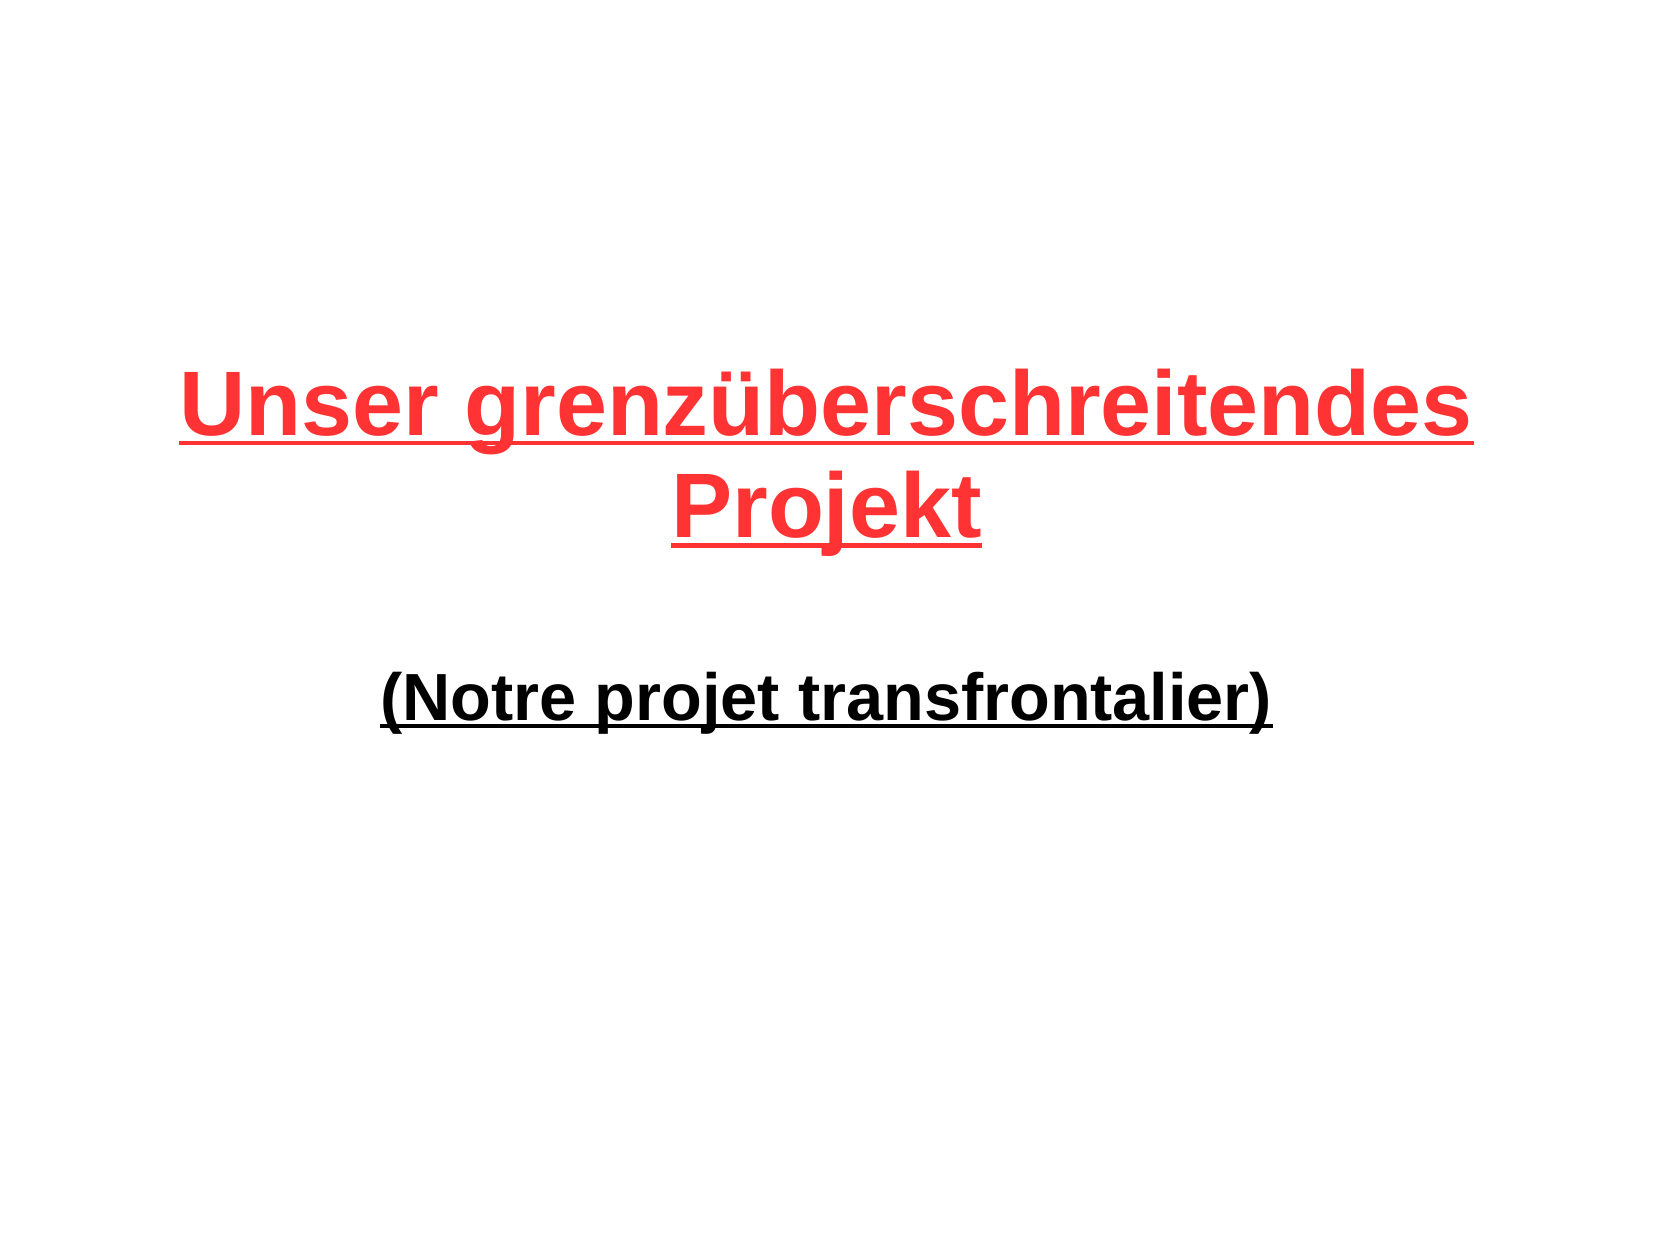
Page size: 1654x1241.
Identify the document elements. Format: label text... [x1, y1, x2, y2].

title Unser grenzüberschreitendes Projekt (Notre projet transfrontalier) [82, 352, 1571, 735]
